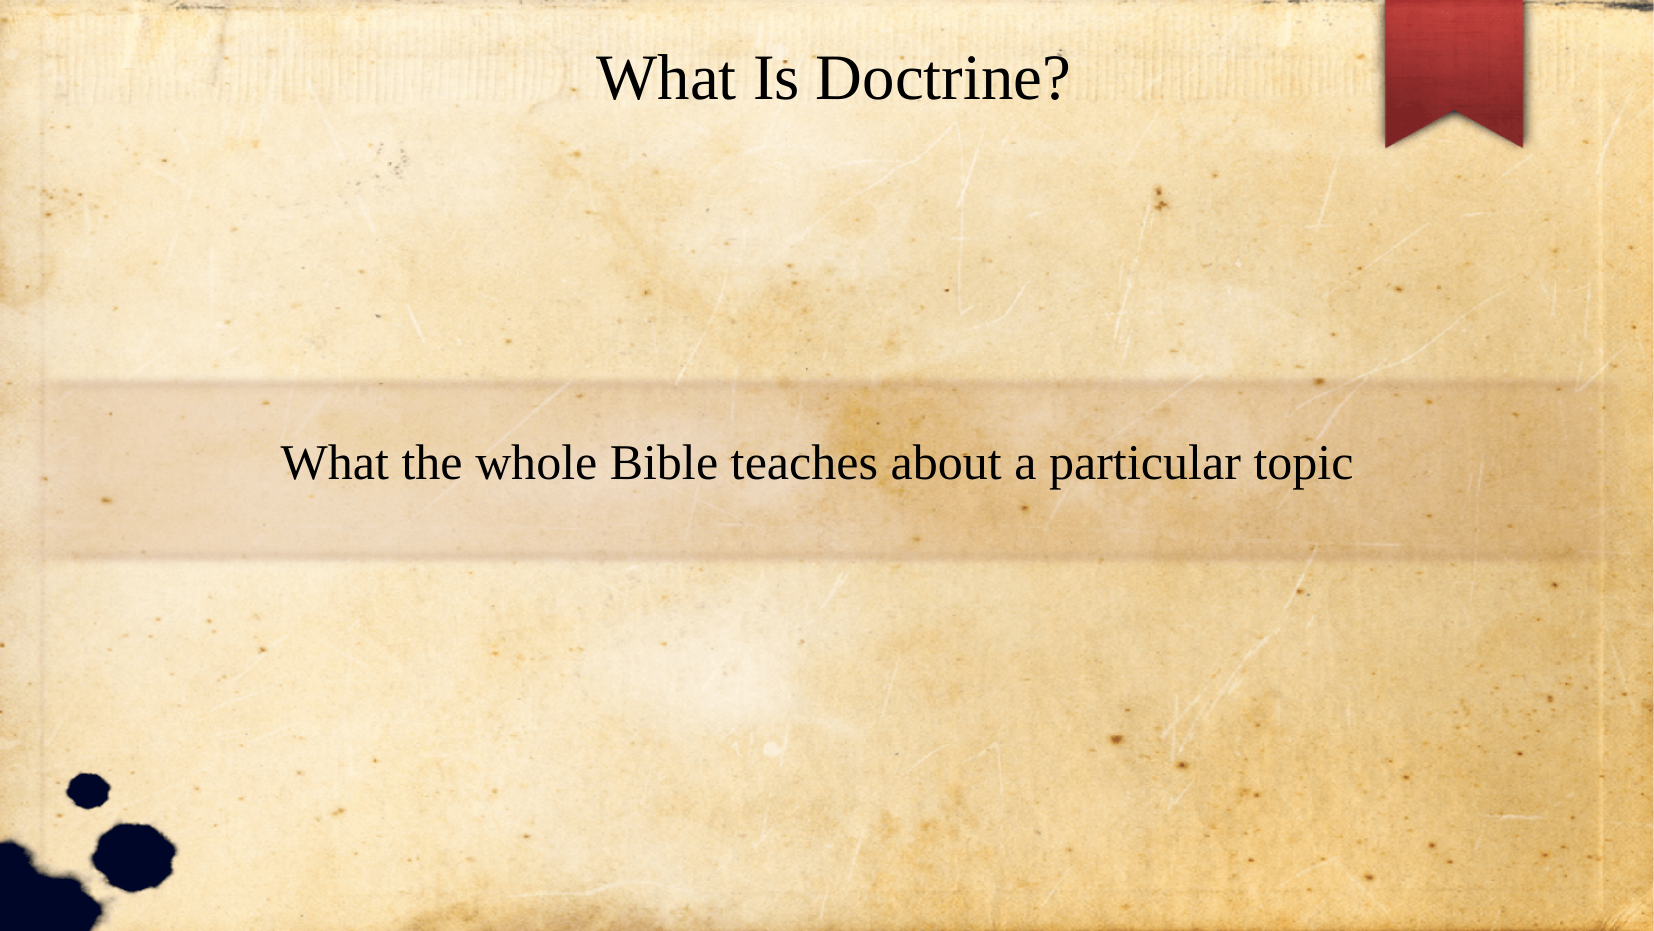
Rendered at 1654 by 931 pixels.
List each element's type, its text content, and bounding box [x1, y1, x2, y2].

picture [0, 0, 1654, 931]
list What the whole Bible teaches about a particular topic [90, 435, 1546, 908]
title What Is Doctrine? [90, 0, 1579, 156]
